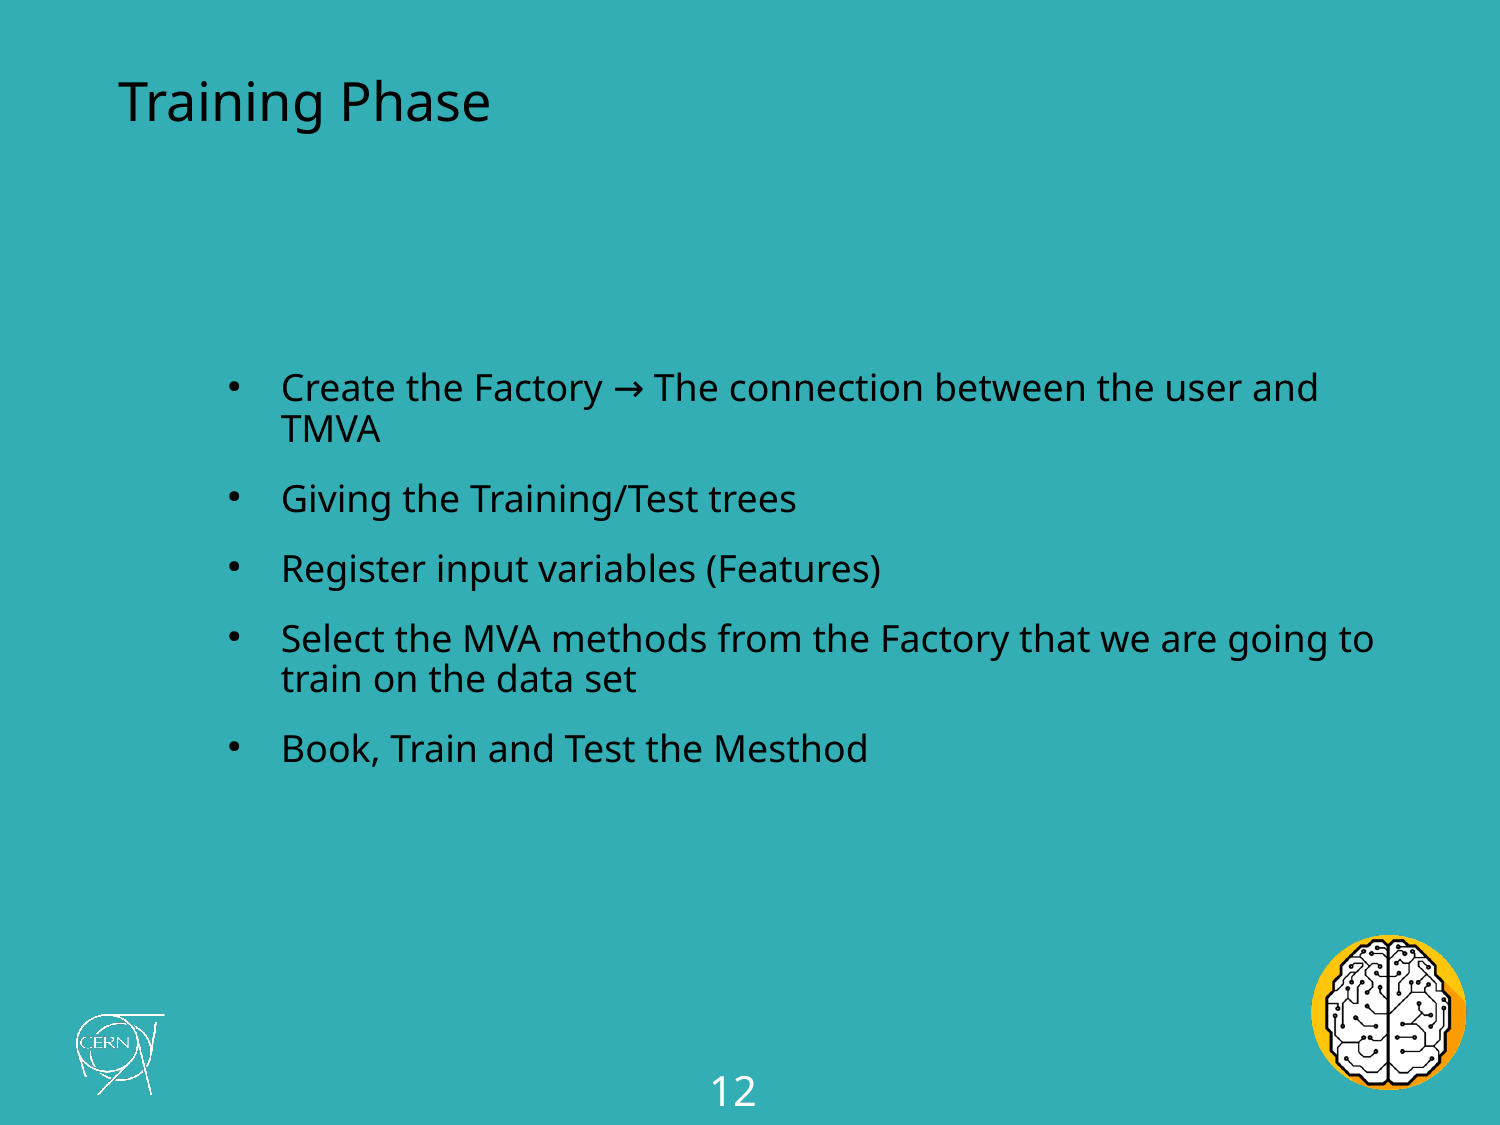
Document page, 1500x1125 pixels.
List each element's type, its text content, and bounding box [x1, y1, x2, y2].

picture [75, 1013, 166, 1096]
title Training Phase [103, 59, 1397, 278]
list <number> [525, 1065, 942, 1125]
list Create the Factory → The connection between the user and TMVA Giving the Training/Test trees Register input variables (Features) Select the MVA methods from the Factory that we are going to train on the data set Book, Train and Test the Mesthod [210, 164, 1426, 976]
picture [1305, 929, 1471, 1096]
